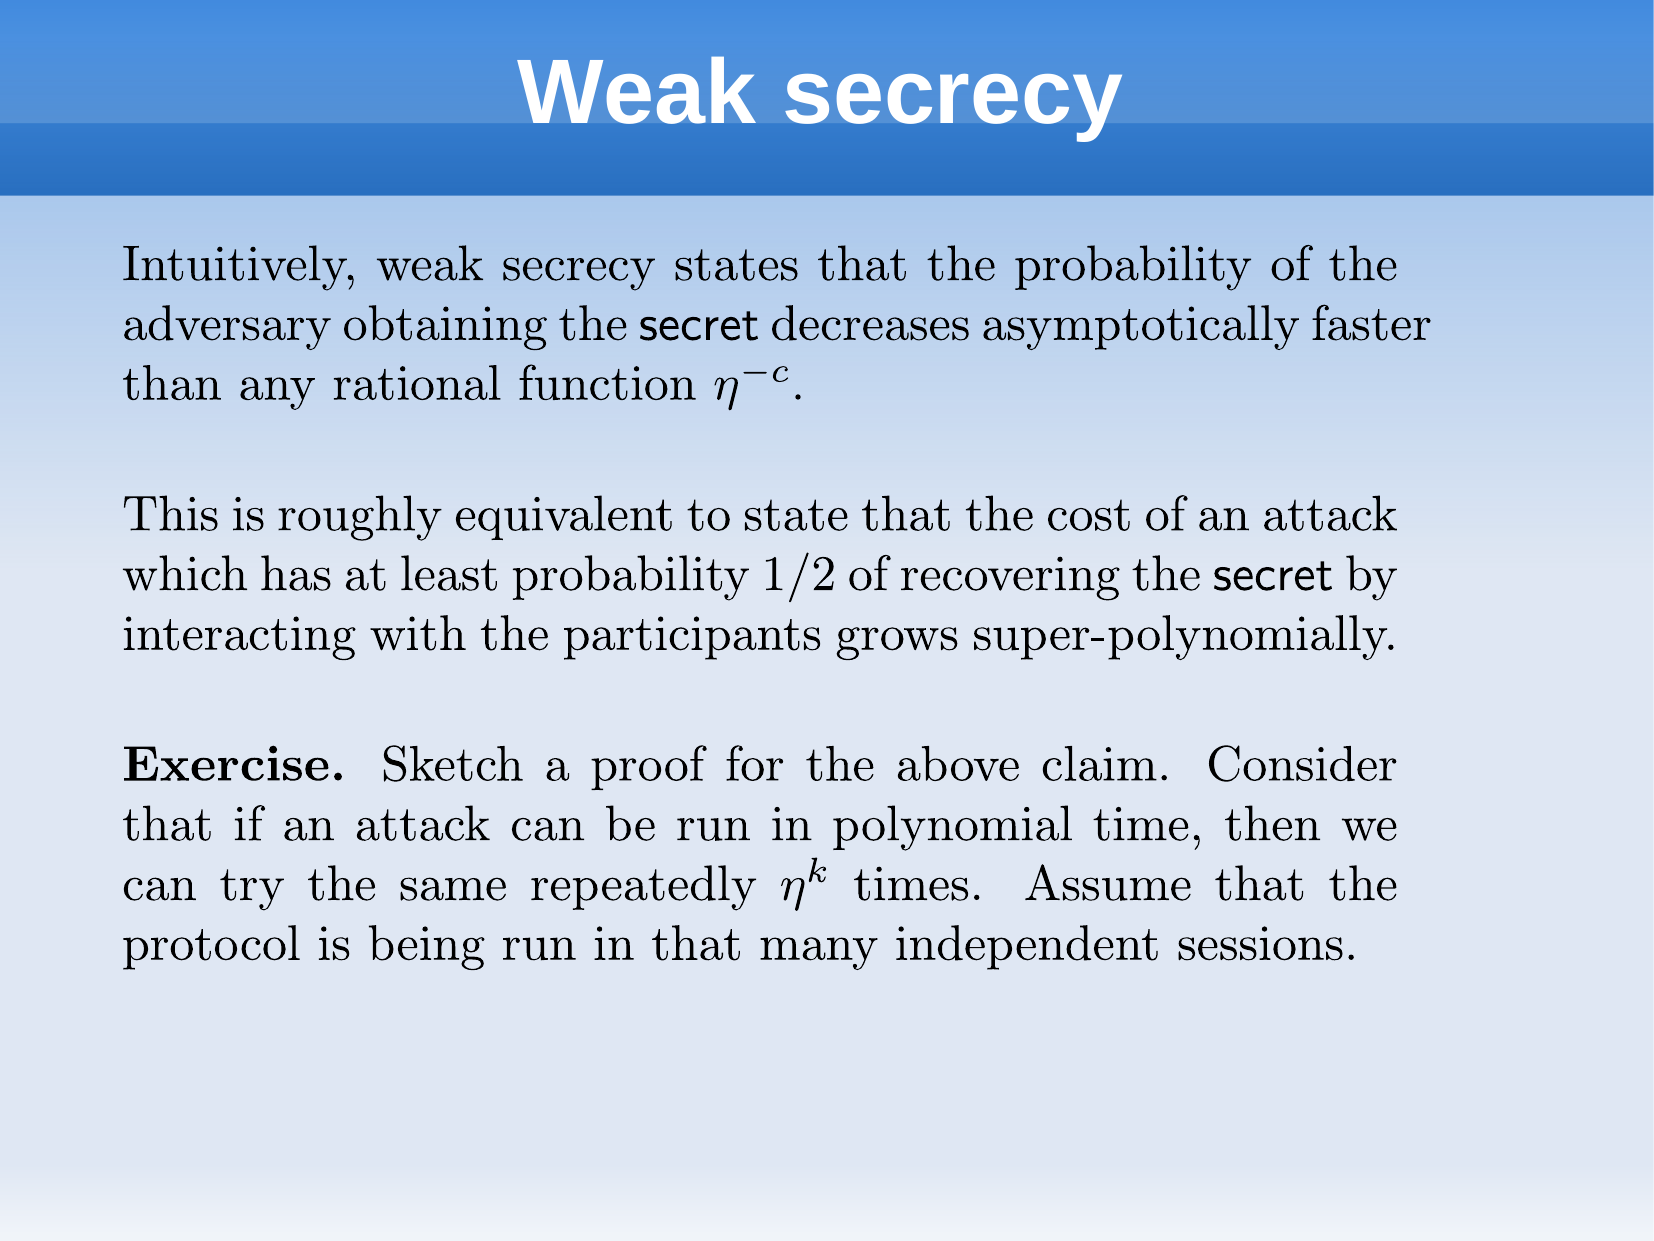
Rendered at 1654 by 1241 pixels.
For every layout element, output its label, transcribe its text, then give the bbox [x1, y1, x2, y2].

title Weak secrecy [76, 0, 1565, 188]
picture [0, 0, 1654, 1241]
text_box [122, 244, 1432, 971]
